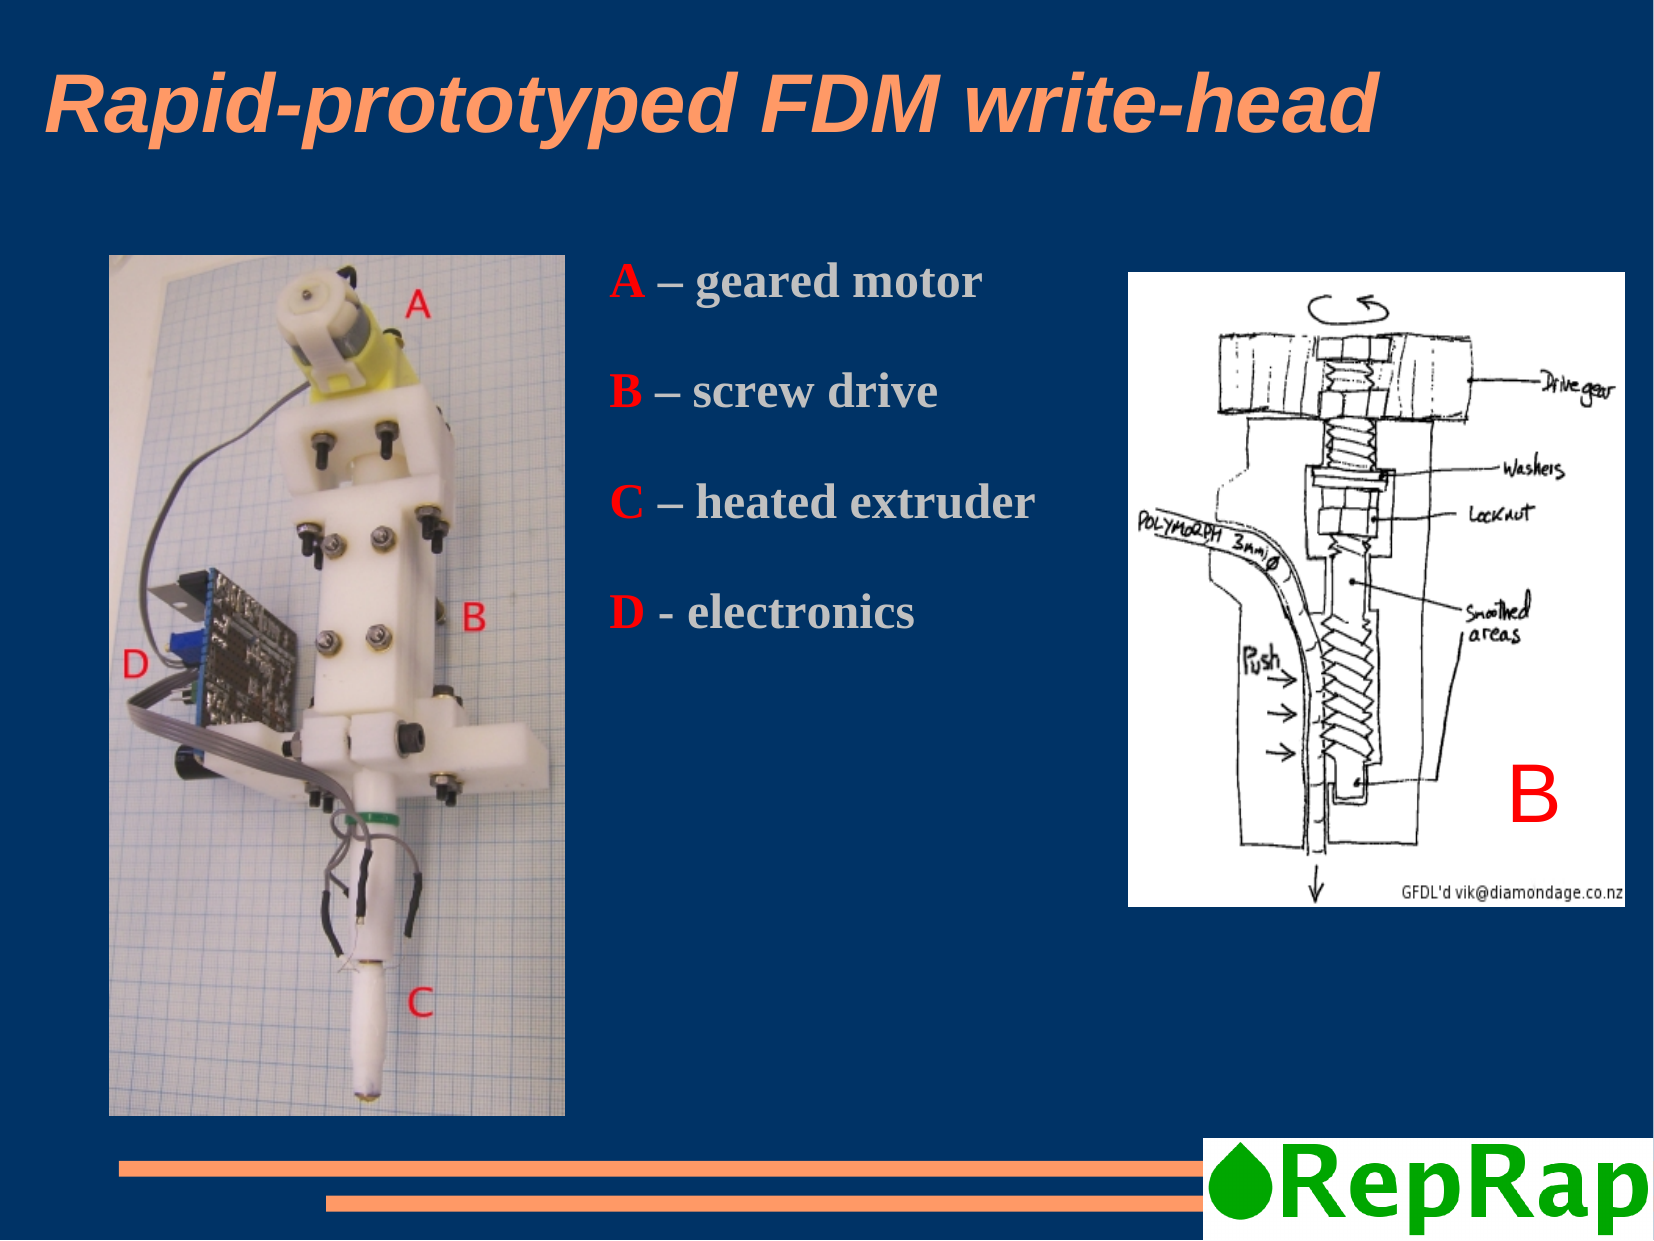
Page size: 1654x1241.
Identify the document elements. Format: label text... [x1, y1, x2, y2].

text_box A – geared motor B – screw drive C – heated extruder D - electronics [609, 252, 1123, 672]
picture [1203, 1138, 1654, 1241]
title Rapid-prototyped FDM write-head [44, 0, 1574, 208]
picture [1128, 272, 1625, 907]
picture [109, 255, 565, 1116]
text_box B [1506, 747, 1654, 841]
